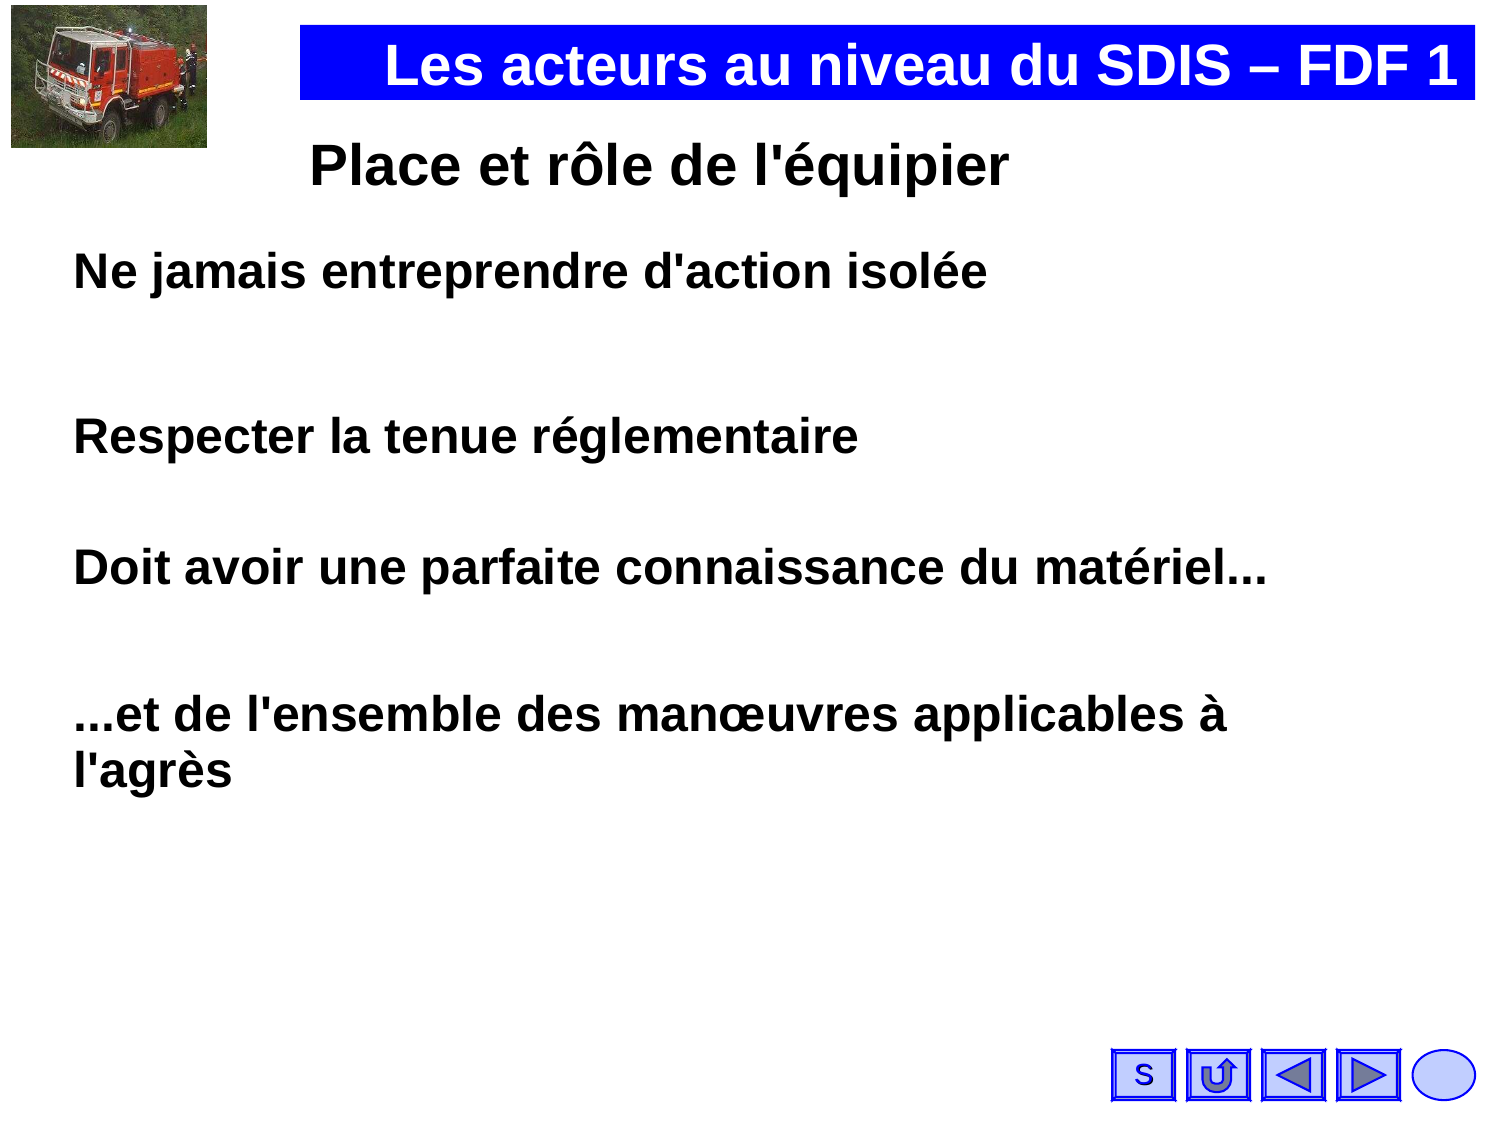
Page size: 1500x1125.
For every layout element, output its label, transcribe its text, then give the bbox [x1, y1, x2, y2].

text_box [1412, 1050, 1476, 1101]
text_box Respecter la tenue réglementaire [59, 400, 1020, 473]
text_box Place et rôle de l'équipier [295, 125, 1027, 207]
text_box ...et de l'ensemble des manœuvres applicables à l'agrès [59, 679, 1300, 808]
text_box Ne jamais entreprendre d'action isolée [59, 236, 1021, 309]
text_box Les acteurs au niveau du SDIS – FDF 1 [300, 24, 1476, 100]
text_box Doit avoir une parfaite connaissance du matériel... [59, 531, 1316, 661]
picture [11, 5, 207, 148]
